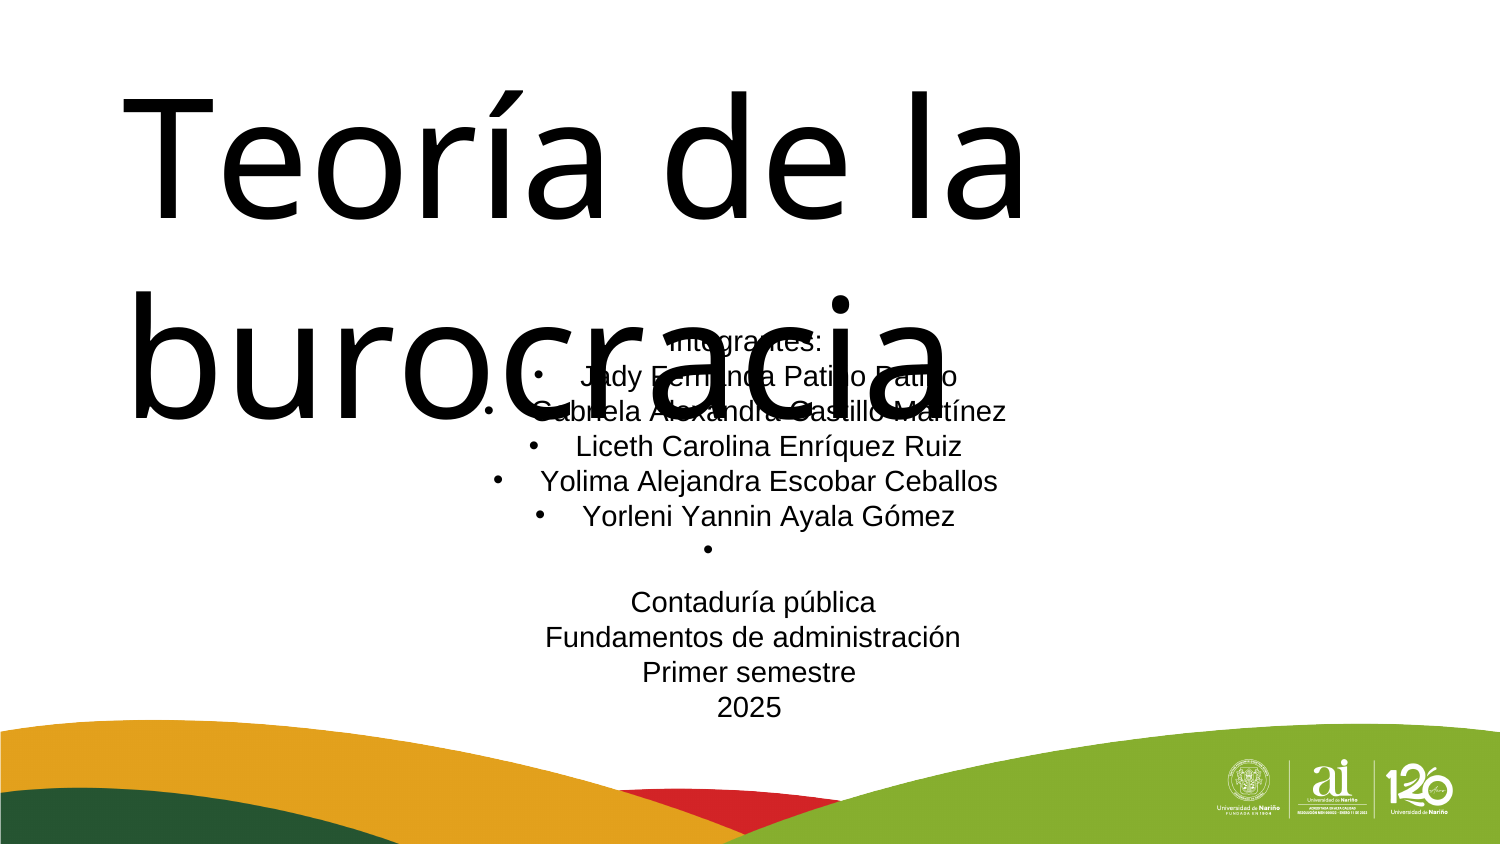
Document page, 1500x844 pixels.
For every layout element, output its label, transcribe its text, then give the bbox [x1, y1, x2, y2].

text_box Integrantes: Jady Fernanda Patiño Patiño Gabriela Alexandra Castillo Martínez Liceth Carolina Enríquez Ruiz Yolima Alejandra Escobar Ceballos Yorleni Yannin Ayala Gómez [270, 314, 1231, 576]
text_box Contaduría pública Fundamentos de administración Primer semestre 2025 [270, 576, 1238, 733]
text_box Teoría de la burocracia [107, 44, 1396, 262]
picture [0, 8, 1500, 844]
